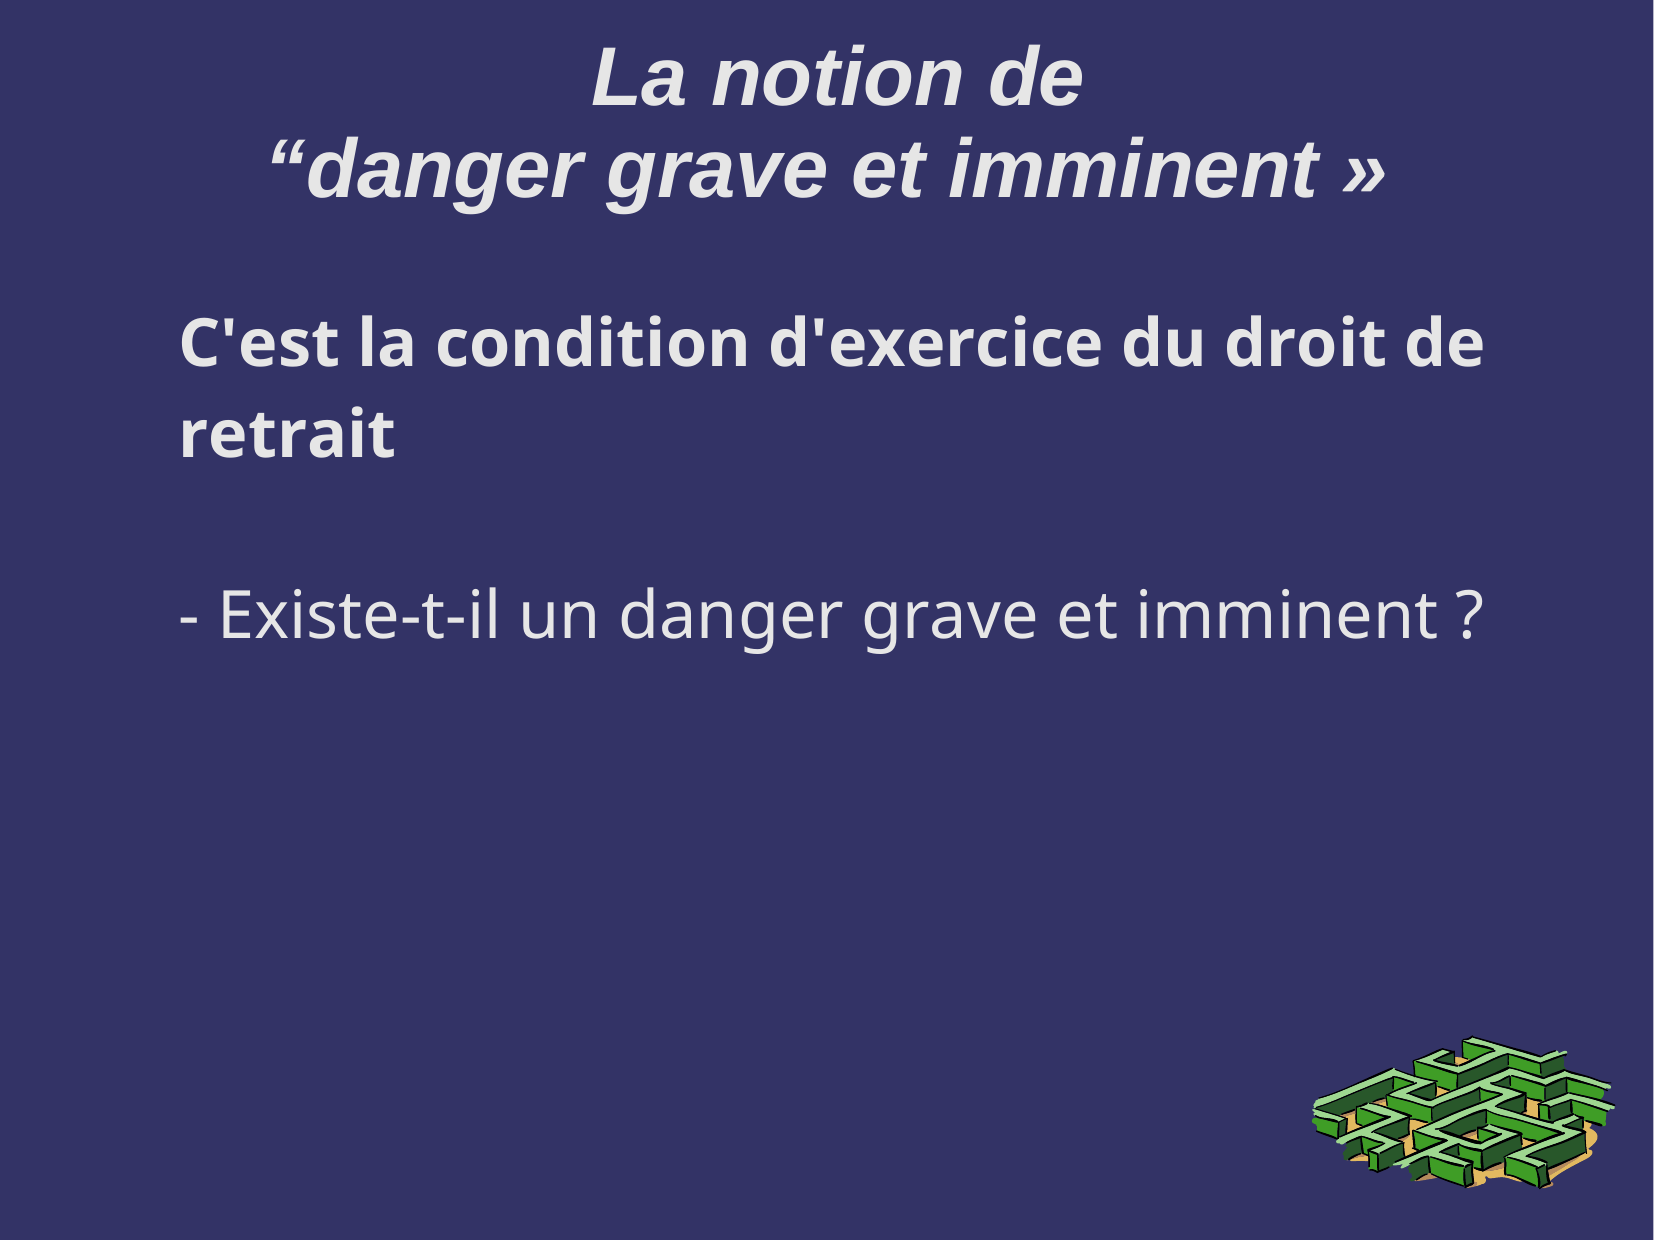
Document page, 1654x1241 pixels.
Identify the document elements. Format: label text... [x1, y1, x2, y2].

title La notion de “danger grave et imminent » [59, 26, 1595, 219]
list C'est la condition d'exercice du droit de retrait - Existe-t-il un danger grave et imminent ? [178, 295, 1570, 1132]
